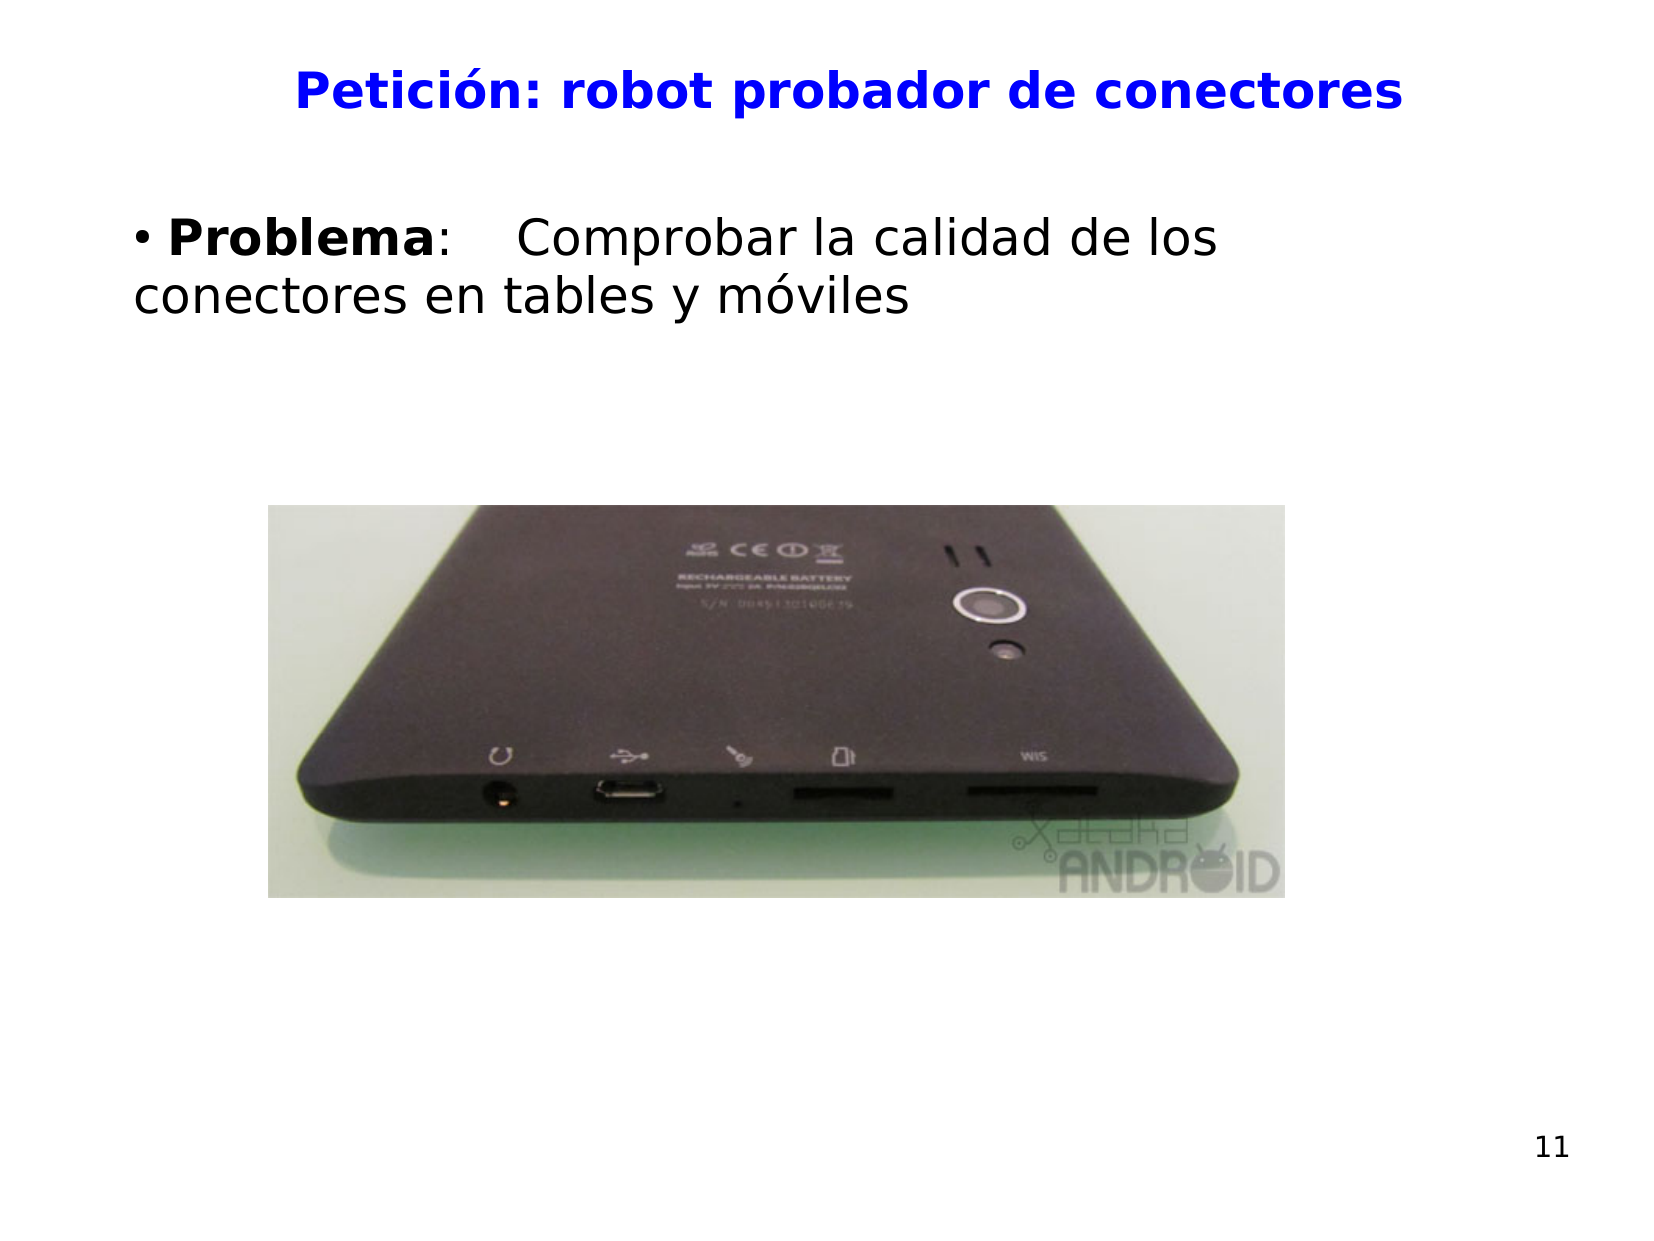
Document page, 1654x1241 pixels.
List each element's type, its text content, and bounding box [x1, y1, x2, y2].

picture [268, 505, 1285, 899]
text_box Problema: Comprobar la calidad de los conectores en tables y móviles [118, 201, 1491, 333]
text_box Petición: robot probador de conectores [280, 54, 1421, 128]
